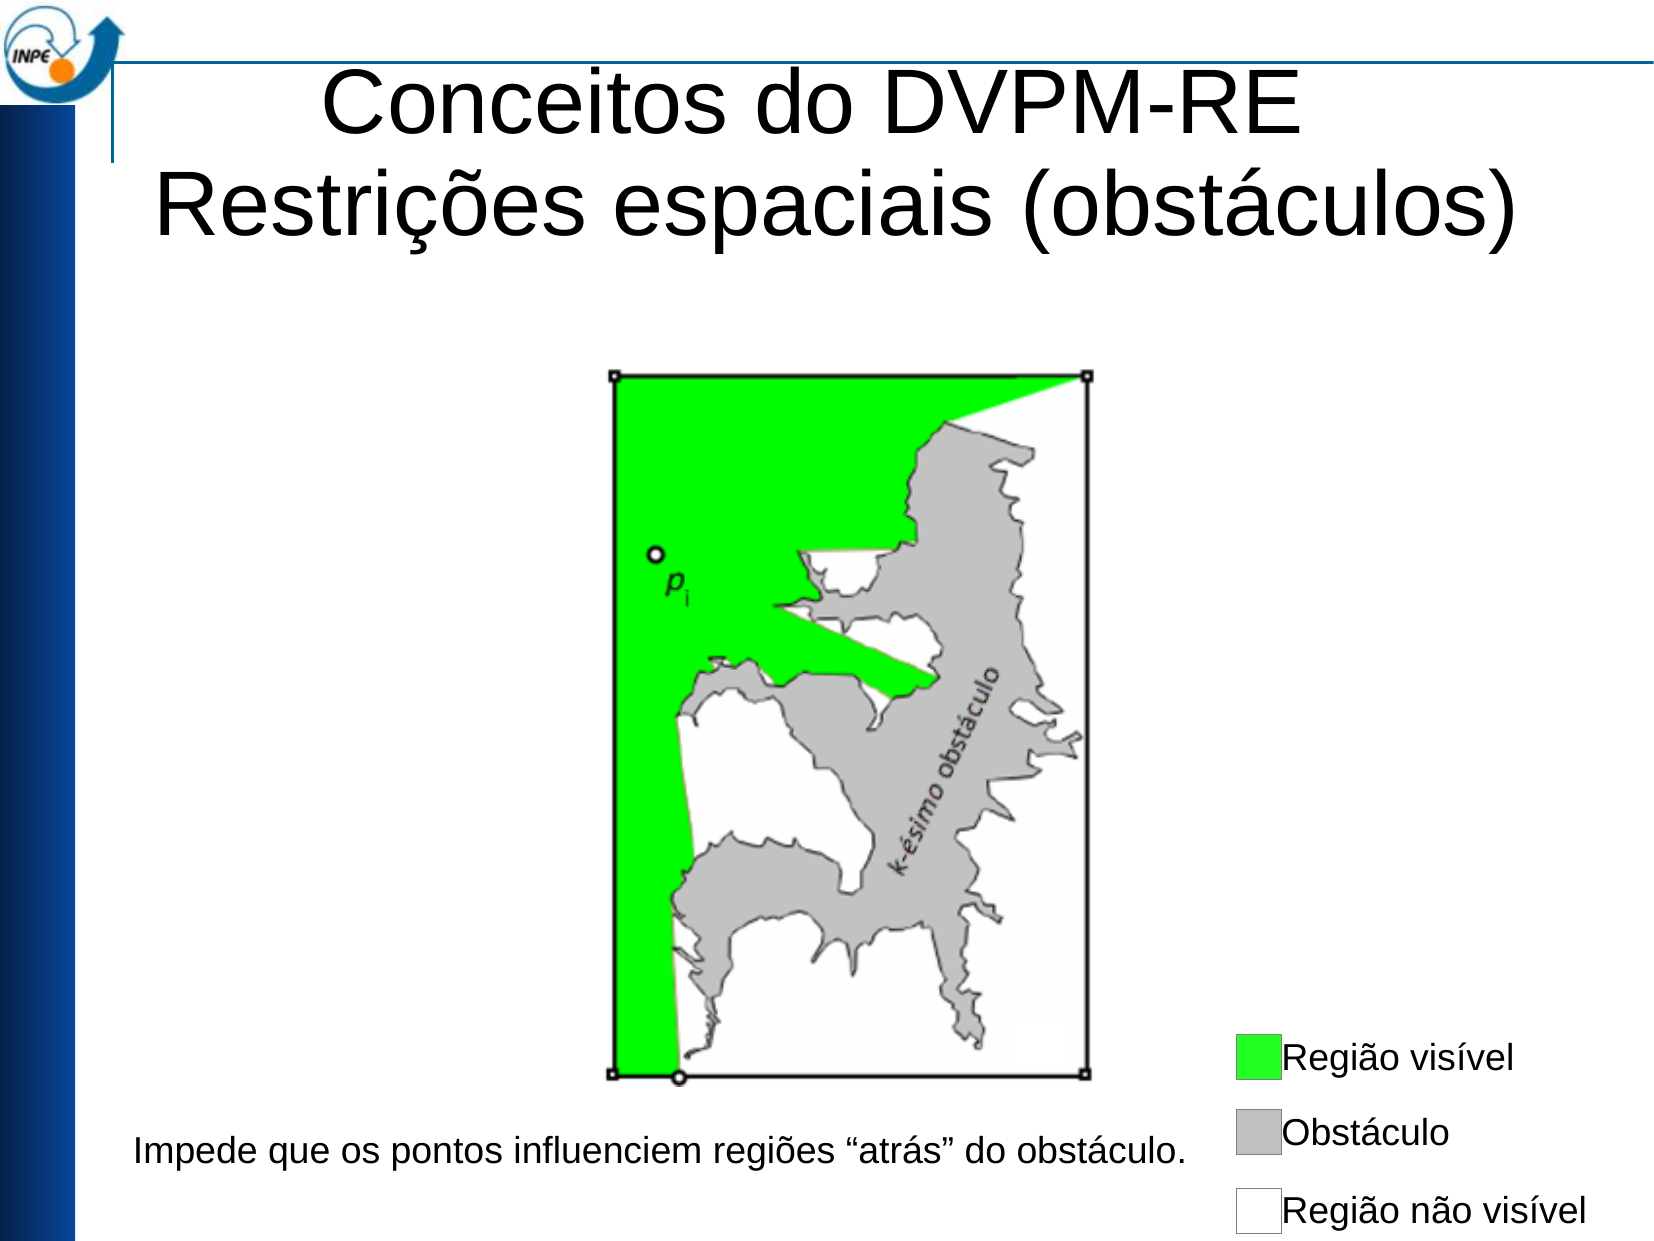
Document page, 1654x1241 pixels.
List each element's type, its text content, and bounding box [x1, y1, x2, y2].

text_box Impede que os pontos influenciem regiões “atrás” do obstáculo. [118, 1122, 1203, 1179]
picture [0, 0, 126, 105]
title Conceitos do DVPM-RE Restrições espaciais (obstáculos) [82, 49, 1619, 257]
text_box Região não visível [1236, 1188, 1282, 1234]
text_box Região visível [1236, 1034, 1282, 1080]
text_box Obstáculo [1236, 1109, 1282, 1155]
picture [603, 366, 1098, 1087]
